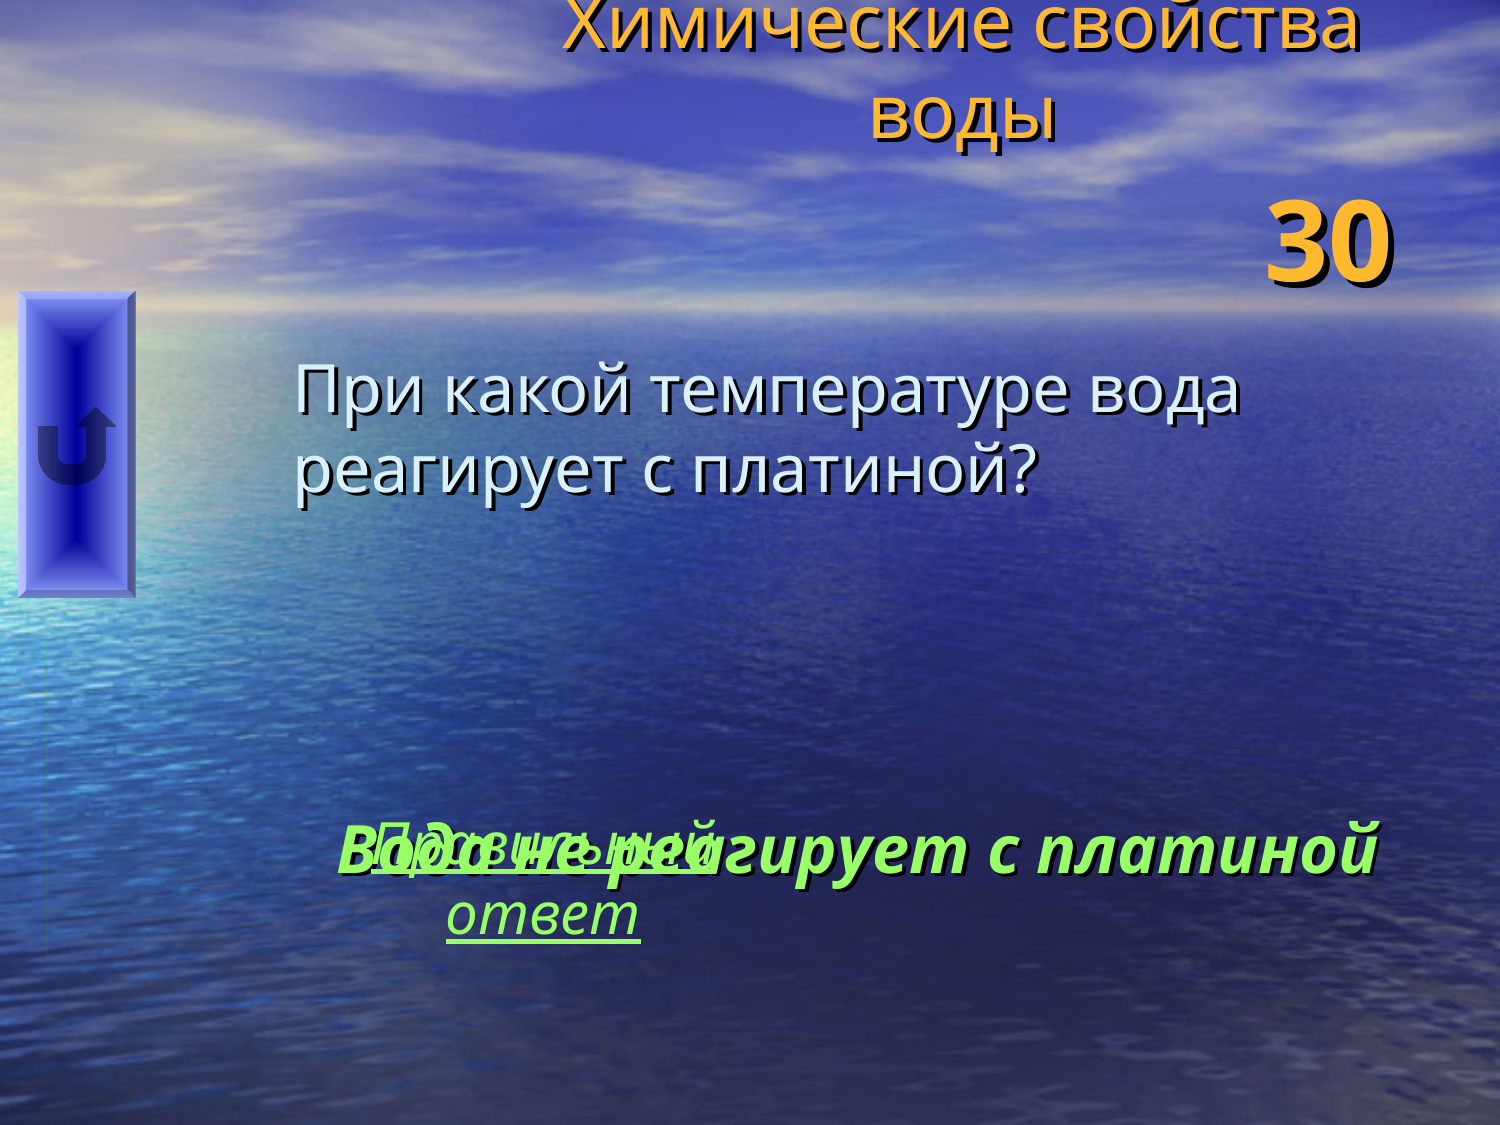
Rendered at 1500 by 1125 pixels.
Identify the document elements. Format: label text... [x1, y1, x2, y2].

text_box 30 [1234, 160, 1424, 291]
subtitle При какой температуре вода реагирует с платиной? [277, 337, 1447, 764]
text_box 60 [17, 290, 26, 598]
text_box Правильный ответ [253, 798, 833, 882]
text_box [19, 290, 136, 598]
title Химические свойства воды [442, 0, 1483, 161]
text_box Вода не реагирует с платиной [253, 798, 1412, 1094]
picture [0, 0, 1500, 1125]
